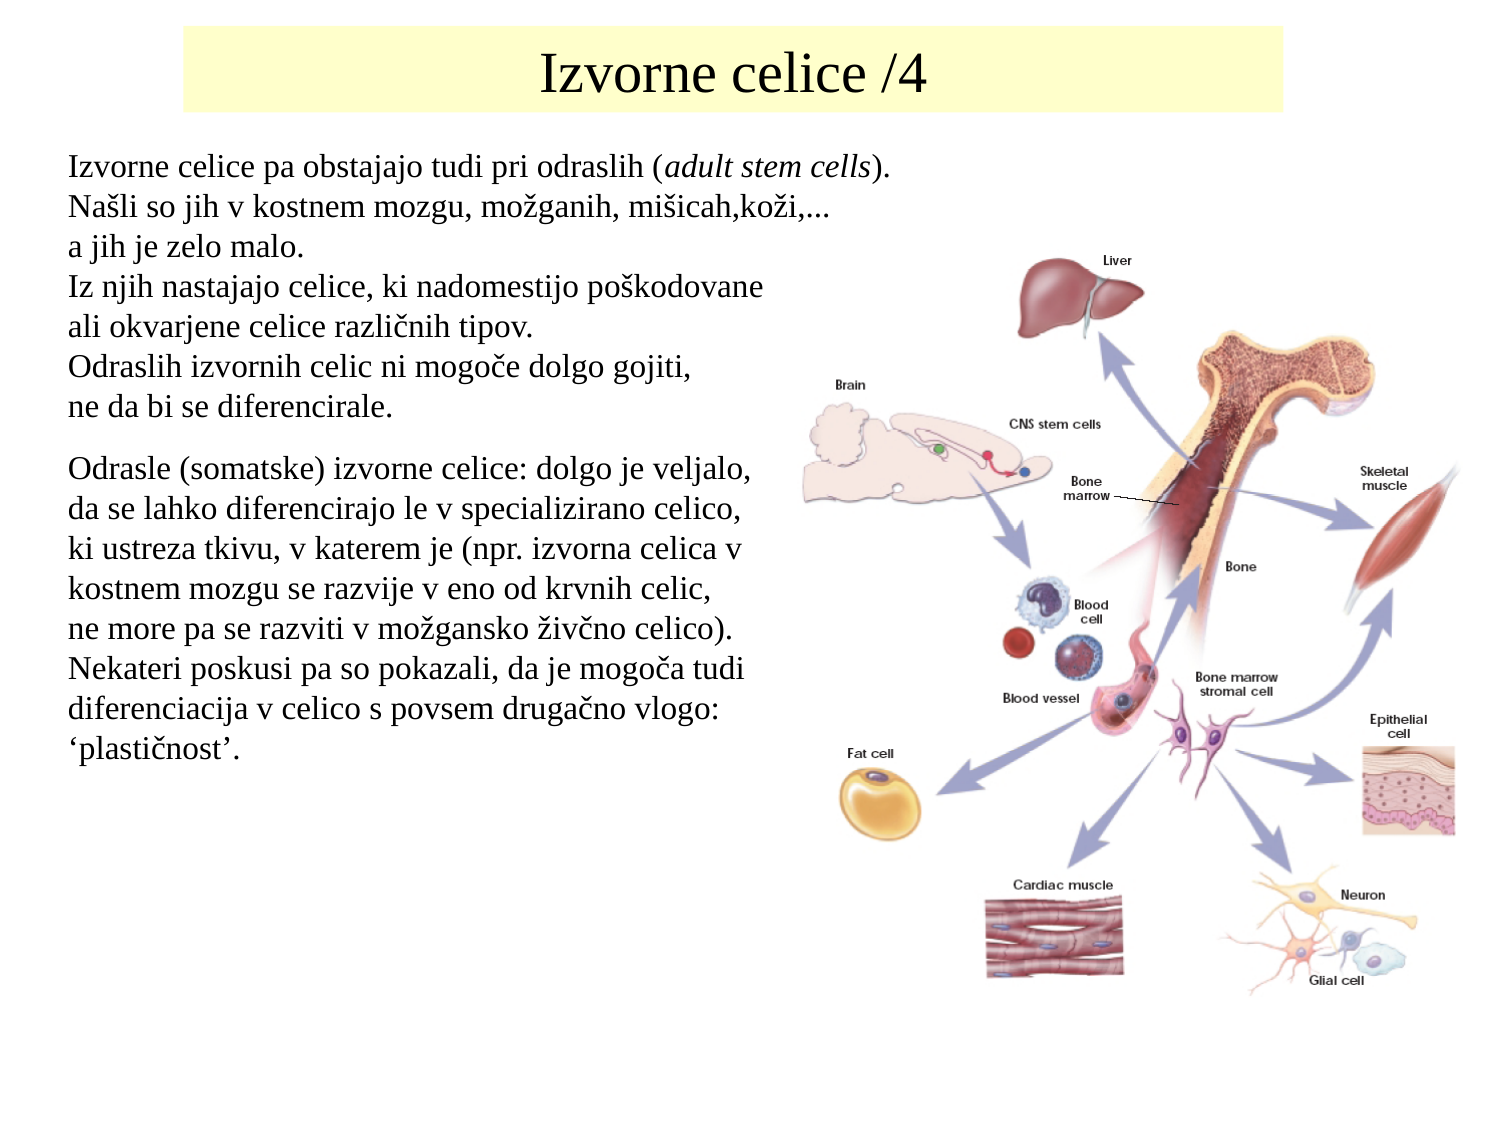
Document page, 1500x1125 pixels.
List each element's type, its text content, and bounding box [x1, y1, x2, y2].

picture [797, 243, 1463, 1000]
text_box Izvorne celice pa obstajajo tudi pri odraslih (adult stem cells). Našli so jih v kostnem mozgu, možganih, mišicah,koži,... a jih je zelo malo. Iz njih nastajajo celice, ki nadomestijo poškodovane ali okvarjene celice različnih tipov. Odraslih izvornih celic ni mogoče dolgo gojiti, ne da bi se diferencirale. Odrasle (somatske) izvorne celice: dolgo je veljalo, da se lahko diferencirajo le v specializirano celico, ki ustreza tkivu, v katerem je (npr. izvorna celica v kostnem mozgu se razvije v eno od krvnih celic, ne more pa se razviti v možgansko živčno celico). Nekateri poskusi pa so pokazali, da je mogoča tudi diferenciacija v celico s povsem drugačno vlogo: ‘plastičnost’. [53, 137, 987, 774]
text_box Izvorne celice /4 [183, 25, 1284, 113]
